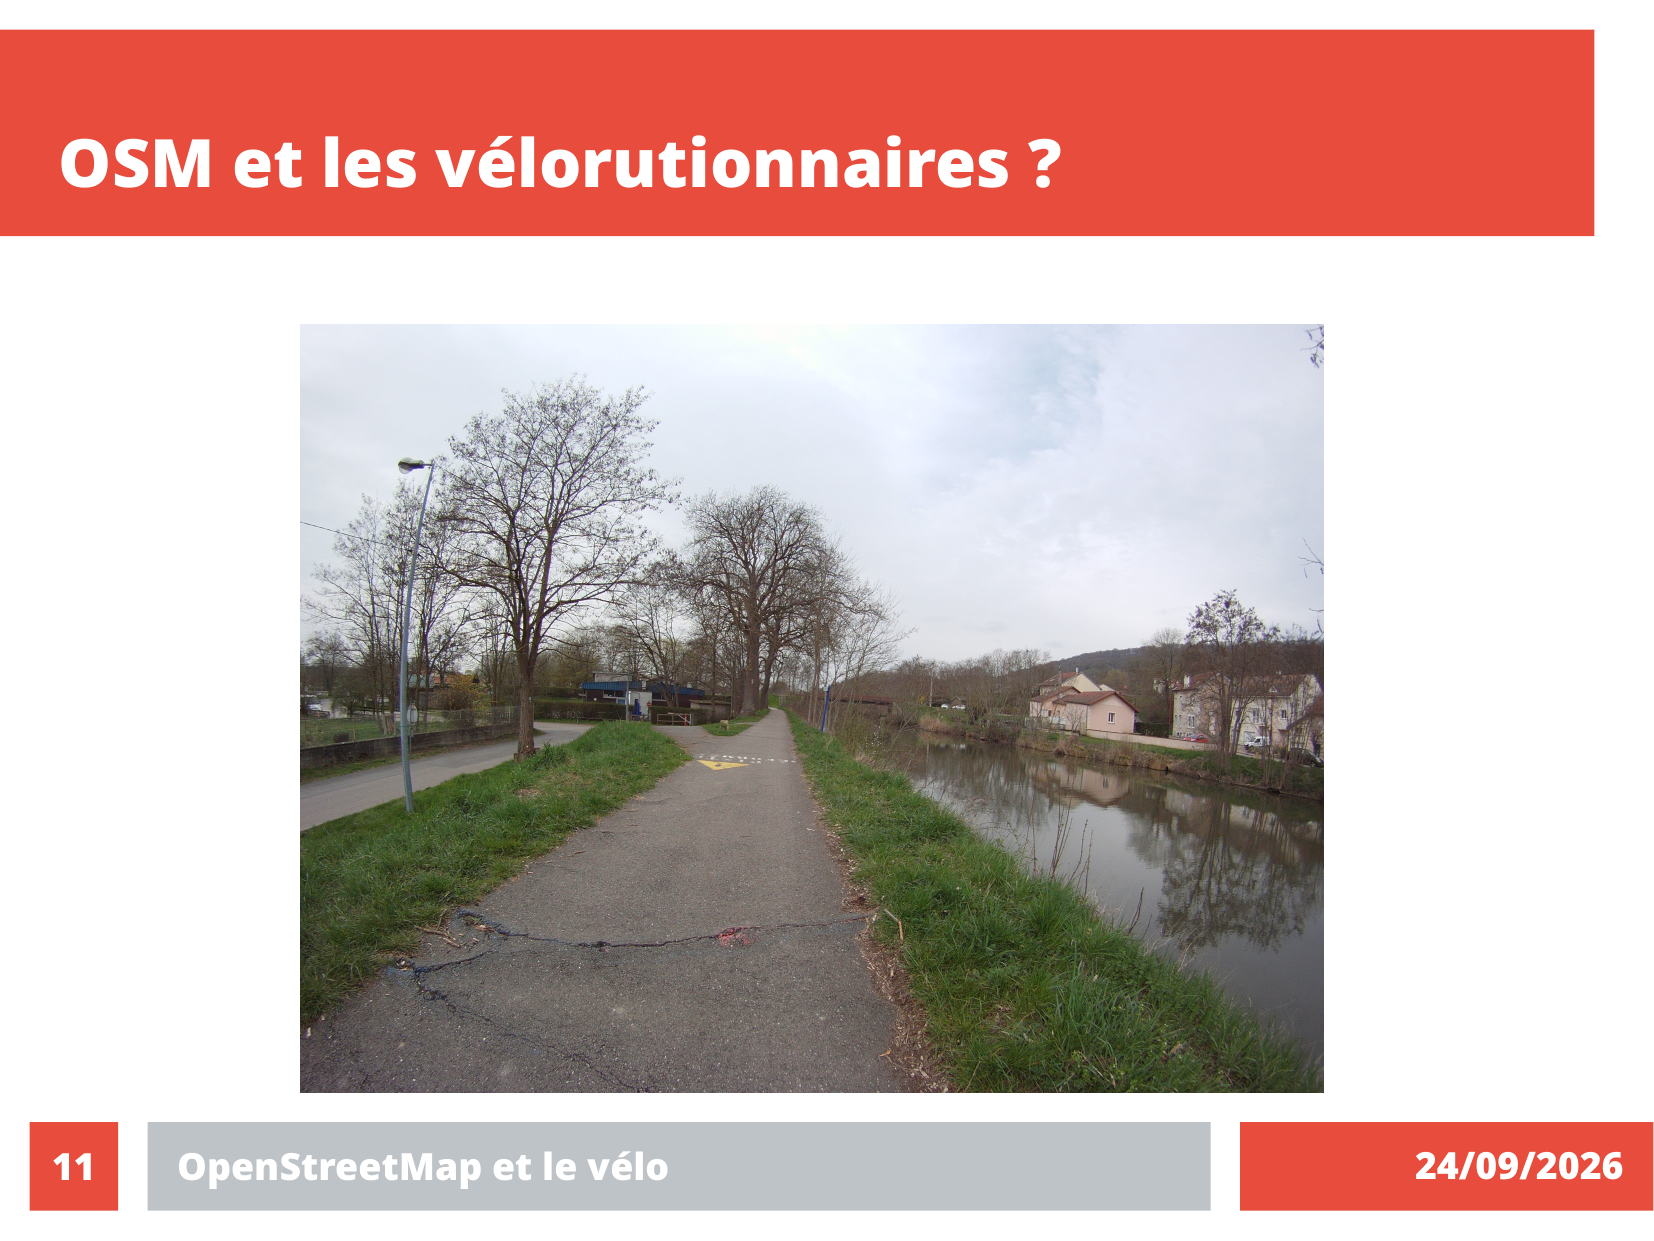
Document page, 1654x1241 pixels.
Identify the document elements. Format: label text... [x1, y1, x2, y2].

title OSM et les vélorutionnaires ? [59, 59, 1595, 207]
picture [300, 324, 1324, 1093]
